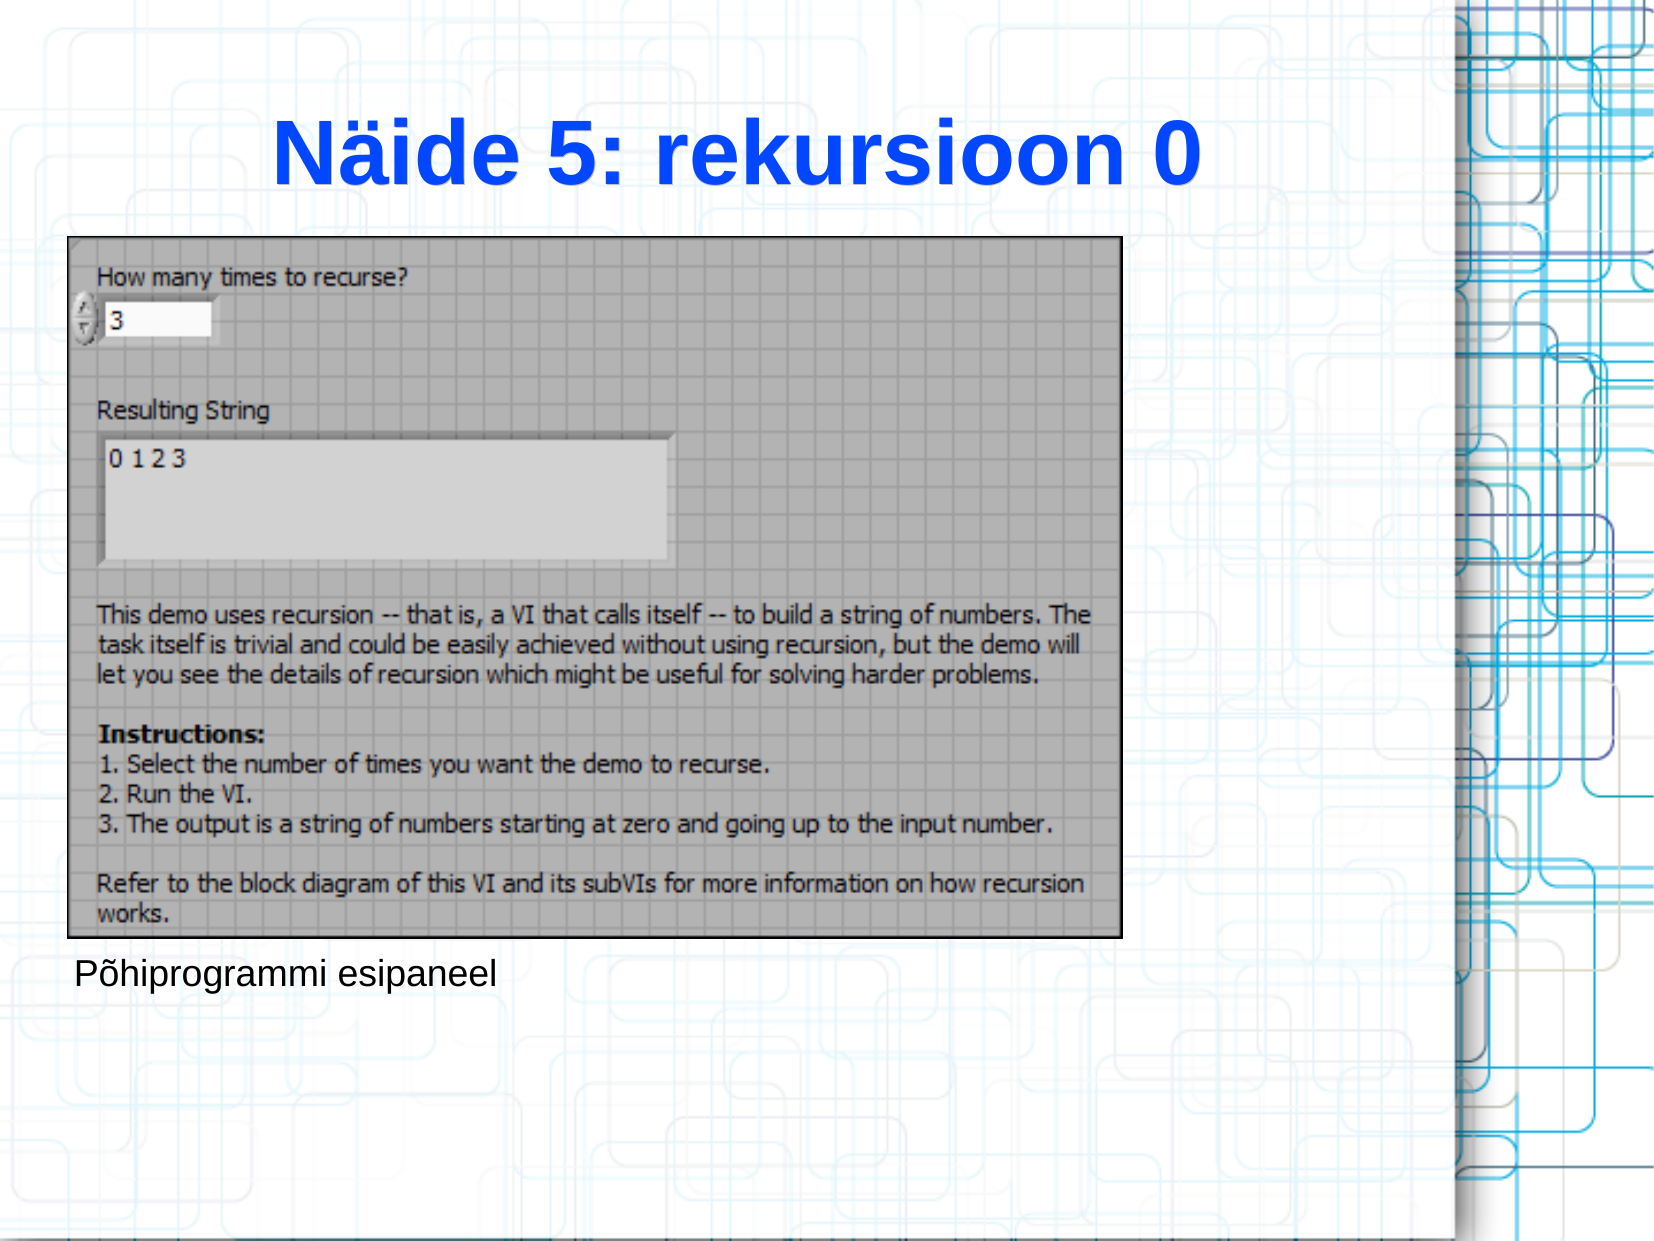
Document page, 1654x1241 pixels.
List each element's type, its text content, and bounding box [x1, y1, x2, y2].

text_box Põhiprogrammi esipaneel [59, 944, 1123, 1002]
title Näide 5: rekursioon 0 [59, 56, 1418, 250]
picture [0, 0, 1654, 1241]
